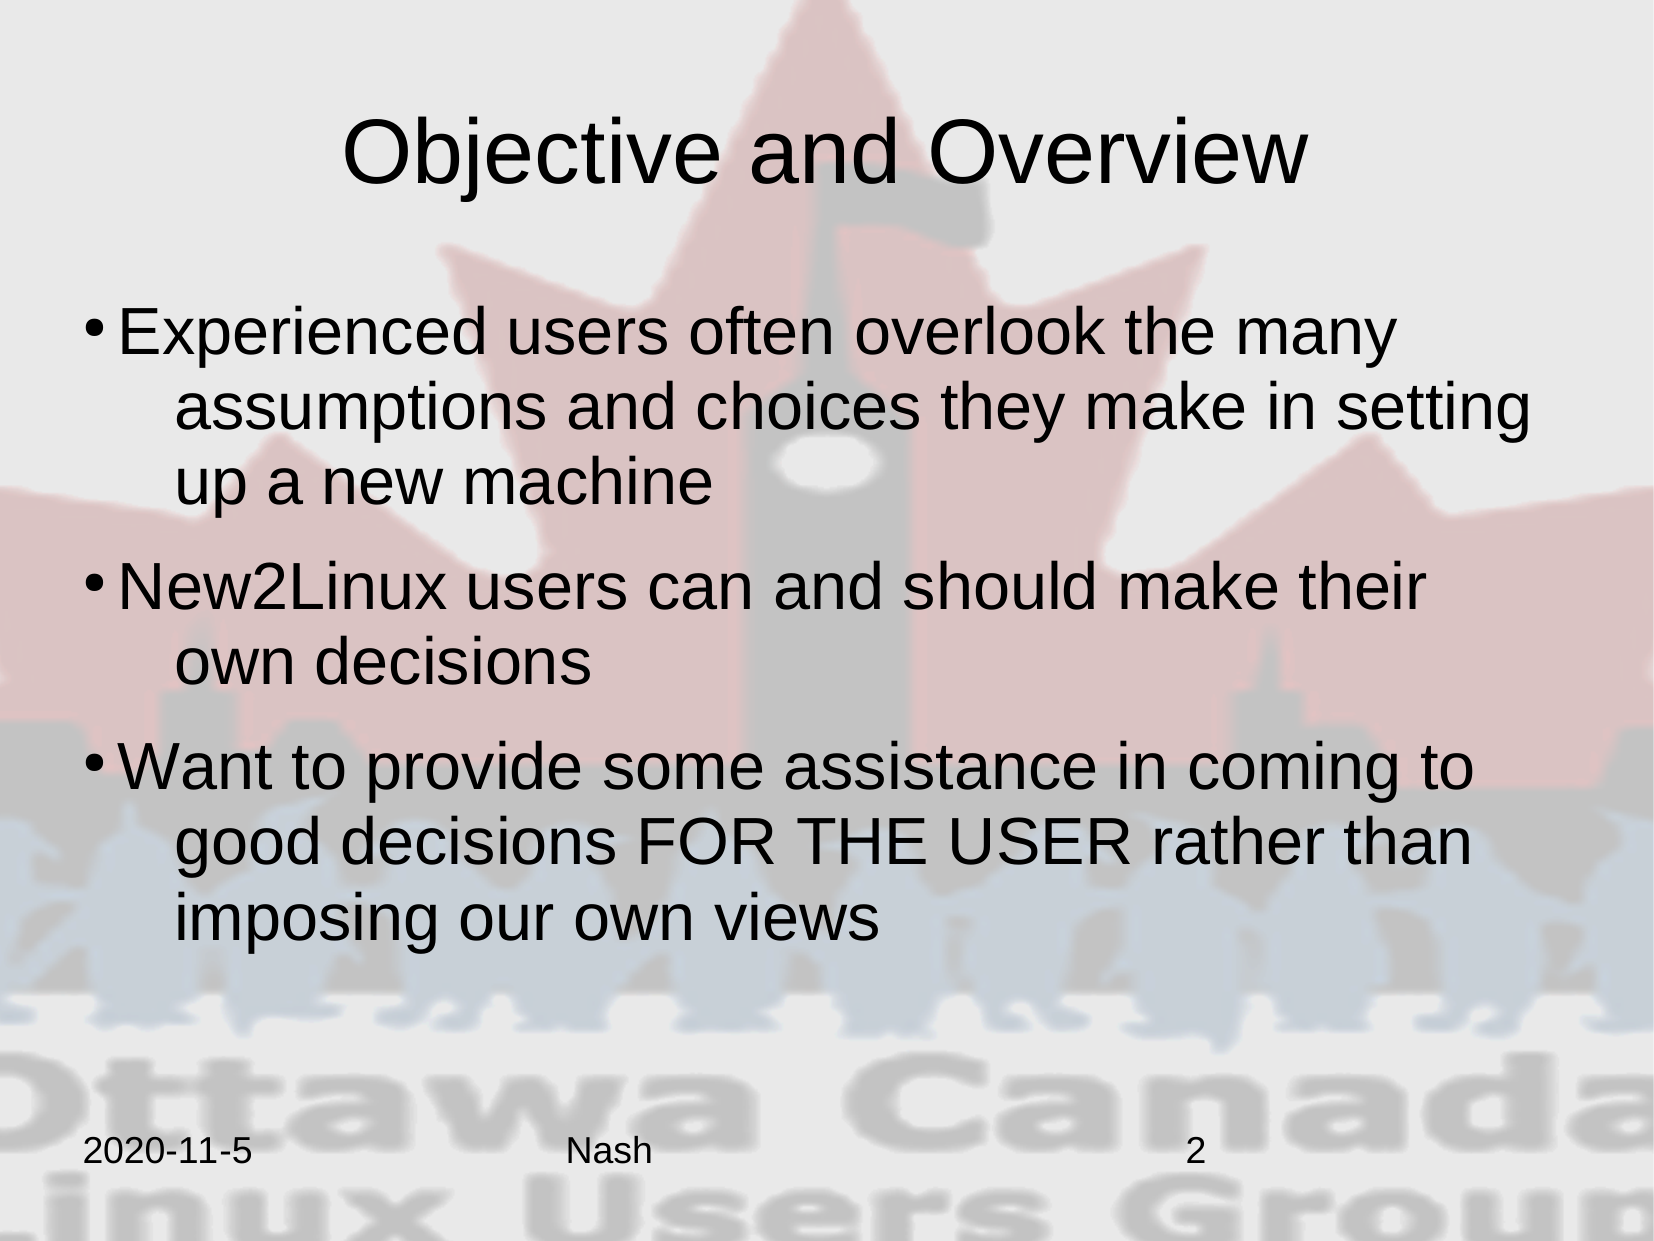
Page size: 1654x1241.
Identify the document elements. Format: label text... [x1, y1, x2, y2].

title Objective and Overview [82, 49, 1570, 256]
list Experienced users often overlook the many assumptions and choices they make in setting up a new machine New2Linux users can and should make their own decisions Want to provide some assistance in coming to good decisions FOR THE USER rather than imposing our own views [82, 290, 1570, 1009]
picture [0, 0, 1654, 1241]
